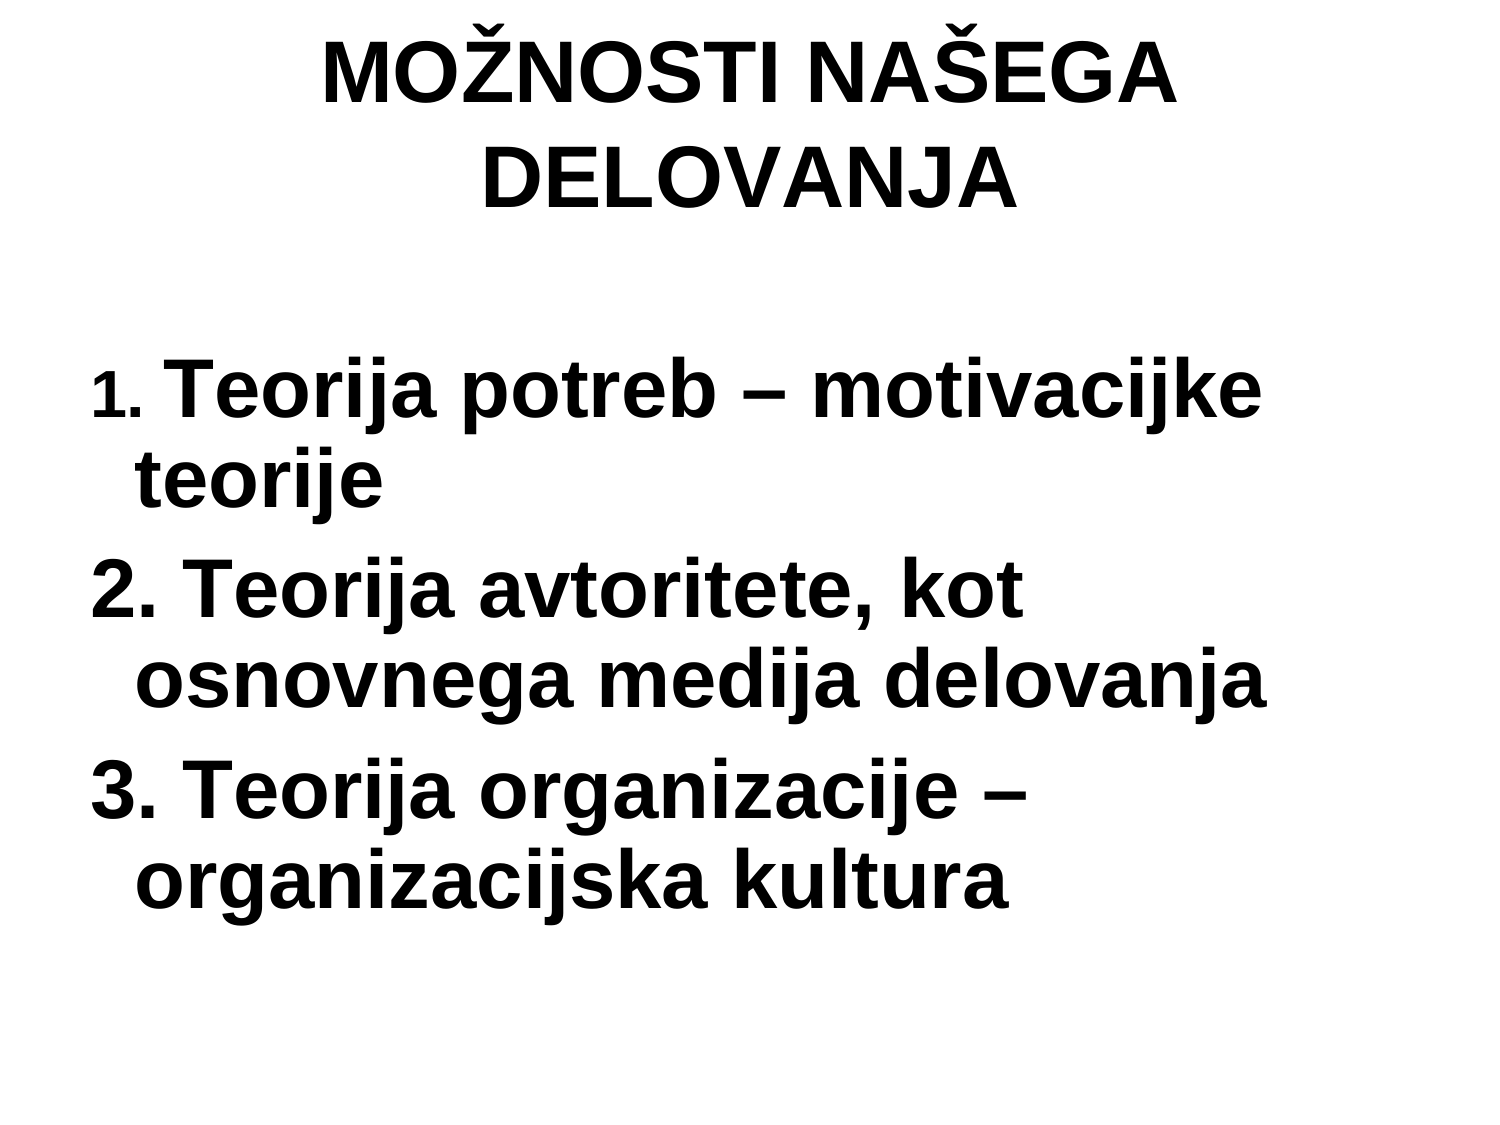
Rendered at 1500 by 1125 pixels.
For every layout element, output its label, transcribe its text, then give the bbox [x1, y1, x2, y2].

list 1. Teorija potreb – motivacijke teorije 2. Teorija avtoritete, kot osnovnega medija delovanja 3. Teorija organizacije – organizacijska kultura [75, 338, 1426, 1059]
title MOŽNOSTI NAŠEGA DELOVANJA [75, 7, 1426, 233]
